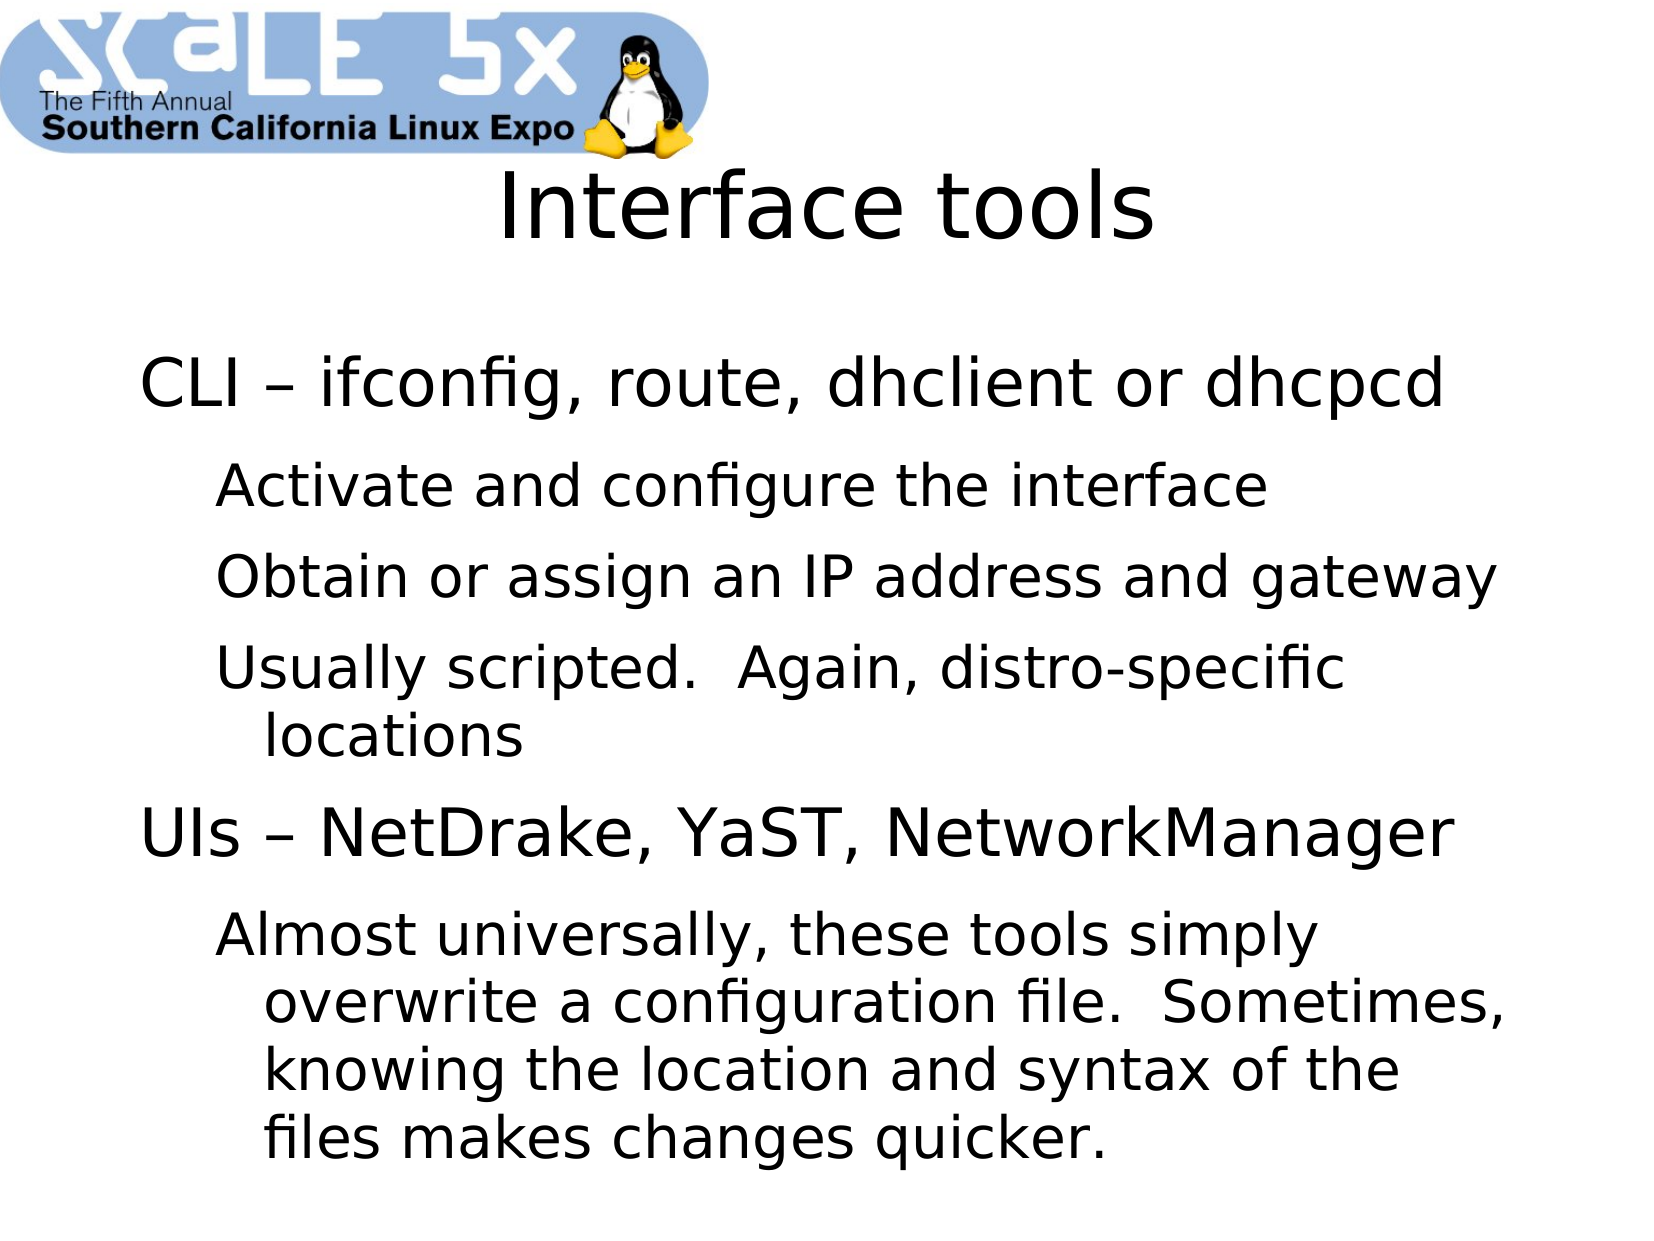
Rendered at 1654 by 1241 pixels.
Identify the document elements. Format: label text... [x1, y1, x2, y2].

title Interface tools [121, 102, 1533, 311]
list CLI – ifconfig, route, dhclient or dhcpcd Activate and configure the interface Obtain or assign an IP address and gateway Usually scripted. Again, distro-specific locations UIs – NetDrake, YaST, NetworkManager Almost universally, these tools simply overwrite a configuration file. Sometimes, knowing the location and syntax of the files makes changes quicker. [121, 344, 1533, 1240]
picture [0, 3, 709, 159]
